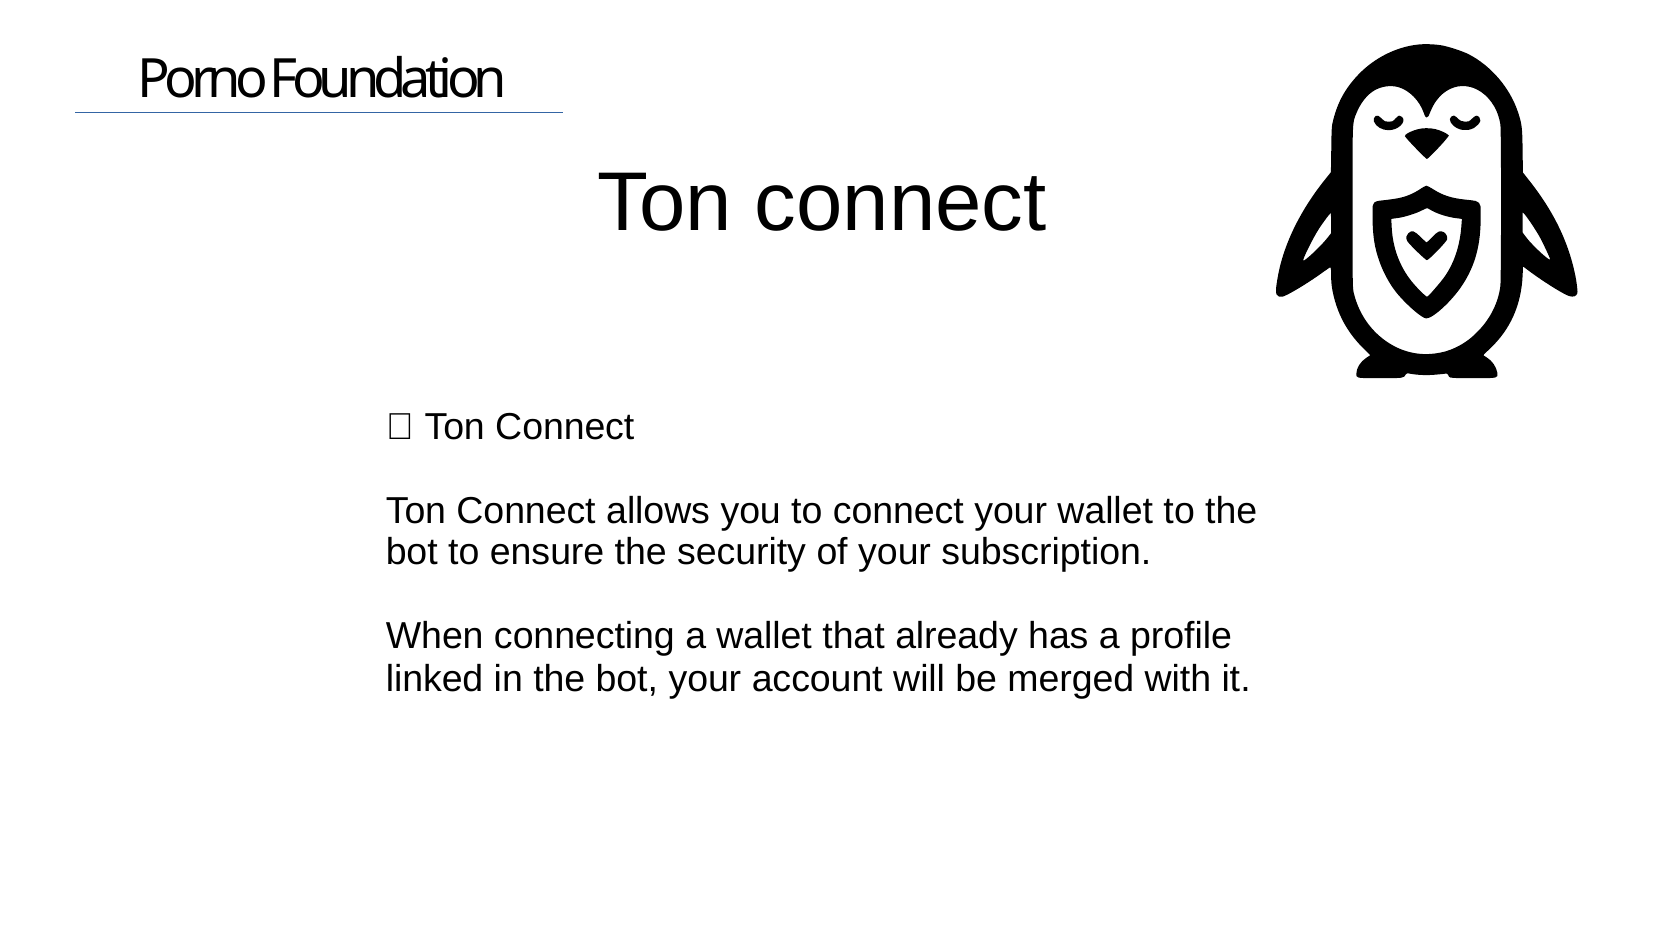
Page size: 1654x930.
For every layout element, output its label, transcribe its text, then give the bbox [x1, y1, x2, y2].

text_box 💎 Ton Connect Ton Connect allows you to connect your wallet to the bot to ensure the security of your subscription. When connecting a wallet that already has a profile linked in the bot, your account will be merged with it. [370, 397, 1282, 676]
picture [1203, 0, 1653, 450]
title Porno Foundation [7, 41, 638, 113]
text_box Ton connect [582, 147, 1071, 263]
